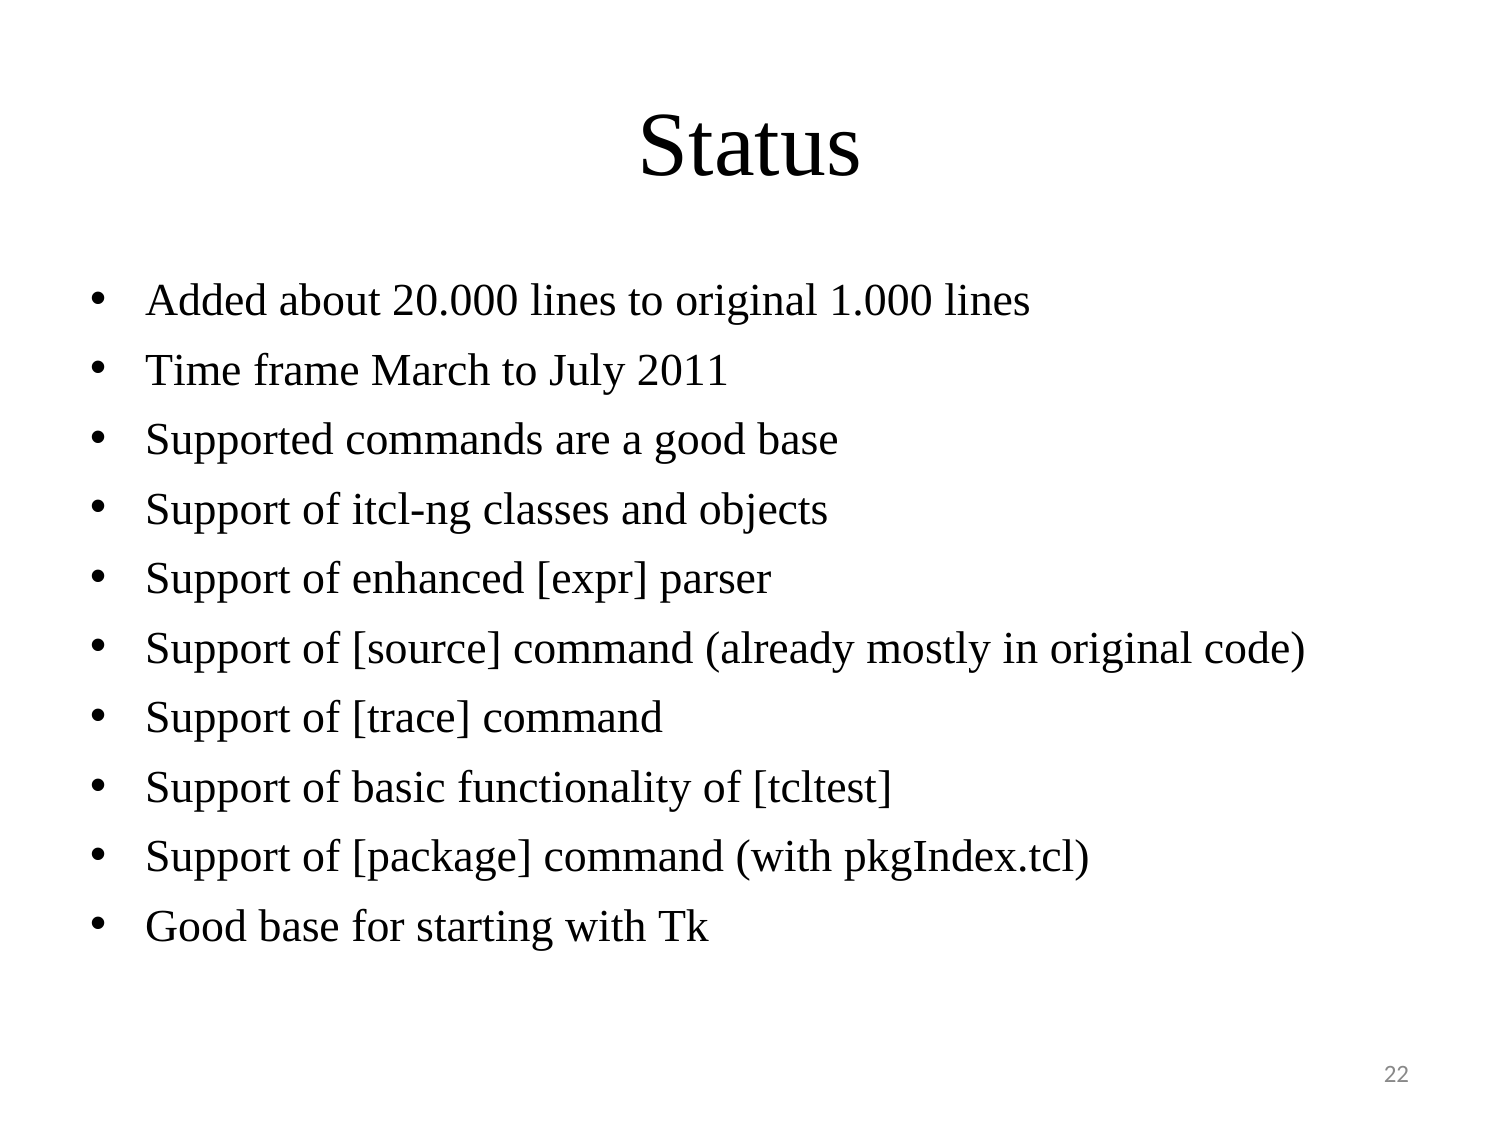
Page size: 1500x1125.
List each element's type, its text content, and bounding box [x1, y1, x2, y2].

text_box Added about 20.000 lines to original 1.000 lines Time frame March to July 2011 Supported commands are a good base Support of itcl-ng classes and objects Support of enhanced [expr] parser Support of [source] command (already mostly in original code) Support of [trace] command Support of basic functionality of [tcltest] Support of [package] command (with pkgIndex.tcl) Good base for starting with Tk [75, 262, 1426, 1005]
text_box Status‏ [75, 45, 1426, 233]
